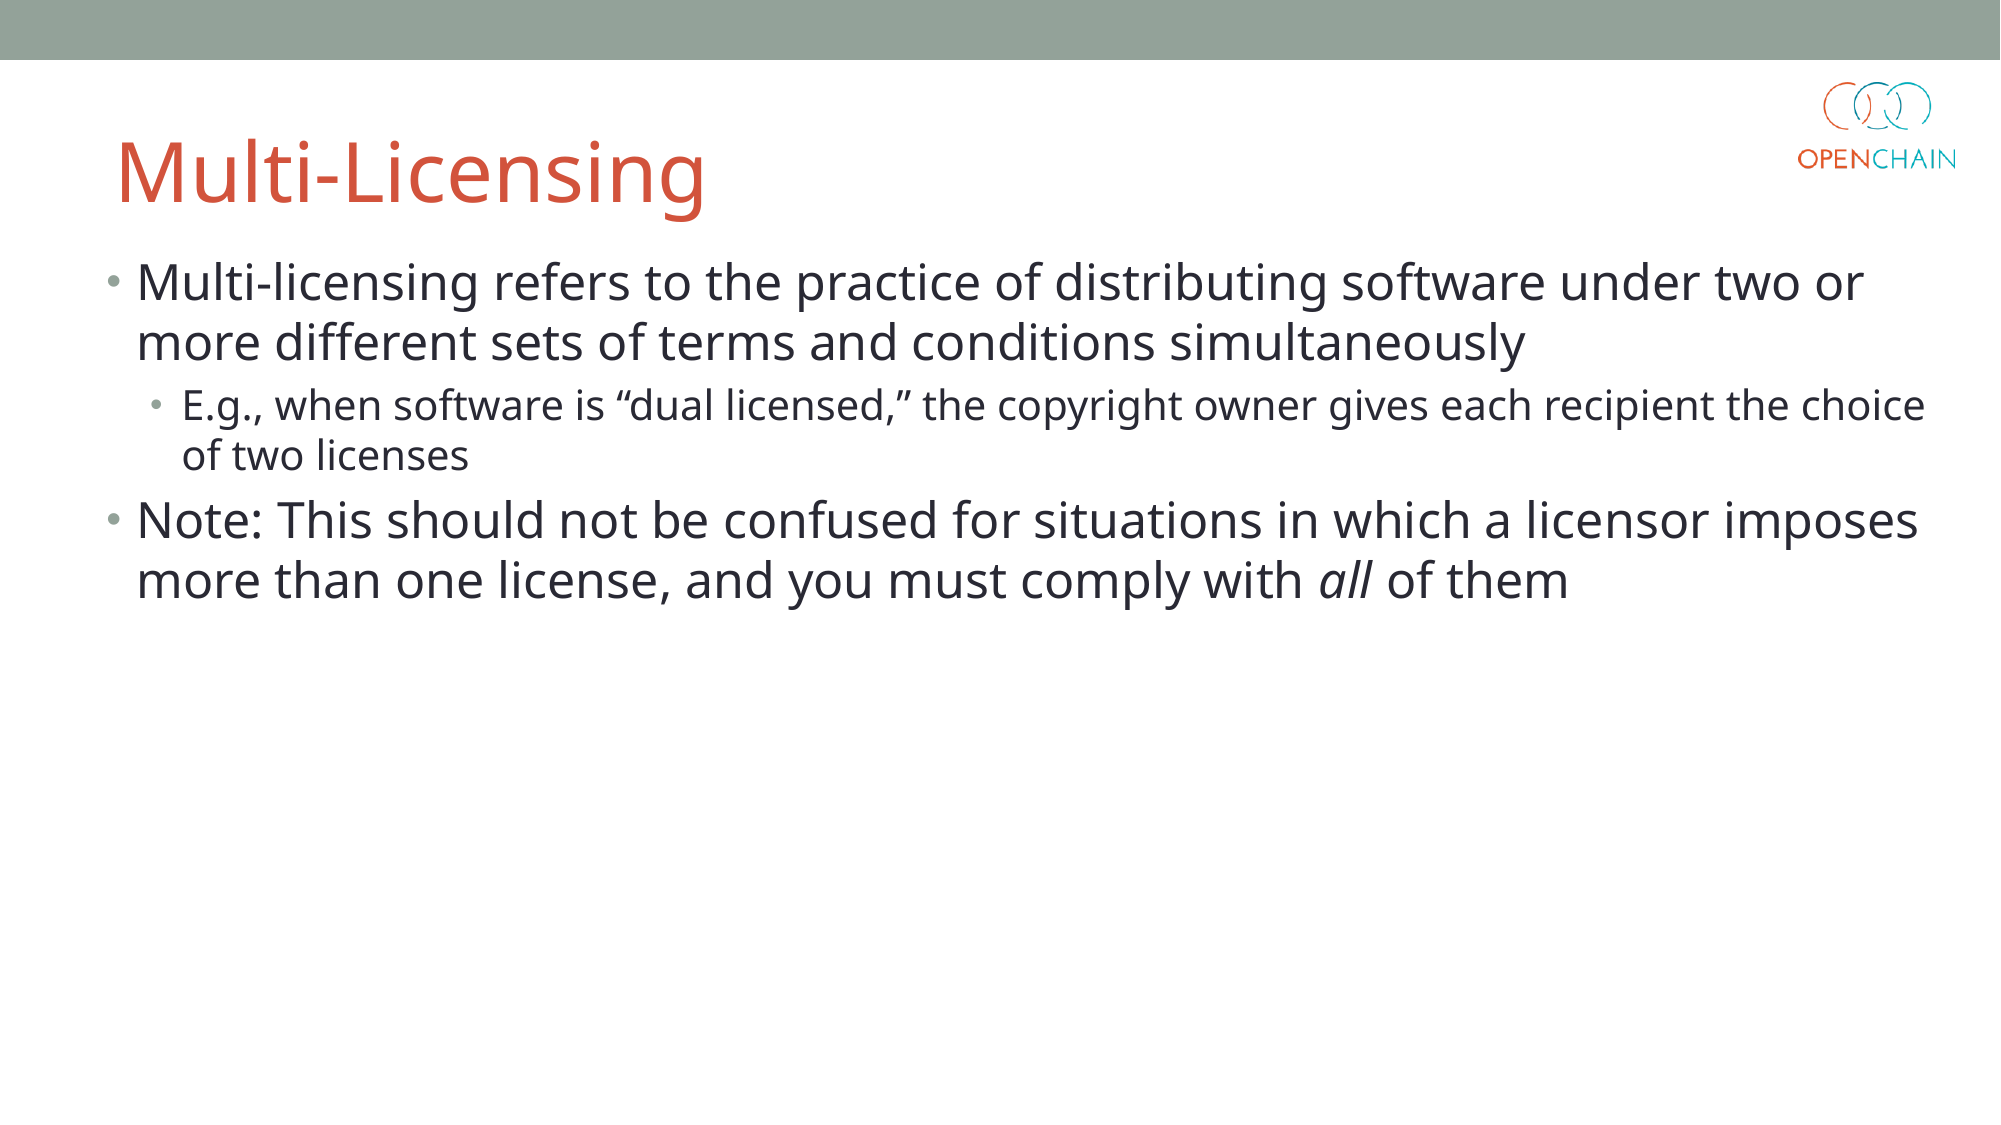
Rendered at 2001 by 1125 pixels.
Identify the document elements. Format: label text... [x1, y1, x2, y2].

picture [1798, 82, 1955, 169]
title Multi-Licensing [99, 87, 1900, 243]
list Multi-licensing refers to the practice of distributing software under two or more different sets of terms and conditions simultaneously E.g., when software is “dual licensed,” the copyright owner gives each recipient the choice of two licenses Note: This should not be confused for situations in which a licensor imposes more than one license, and you must comply with all of them [91, 243, 1970, 1086]
